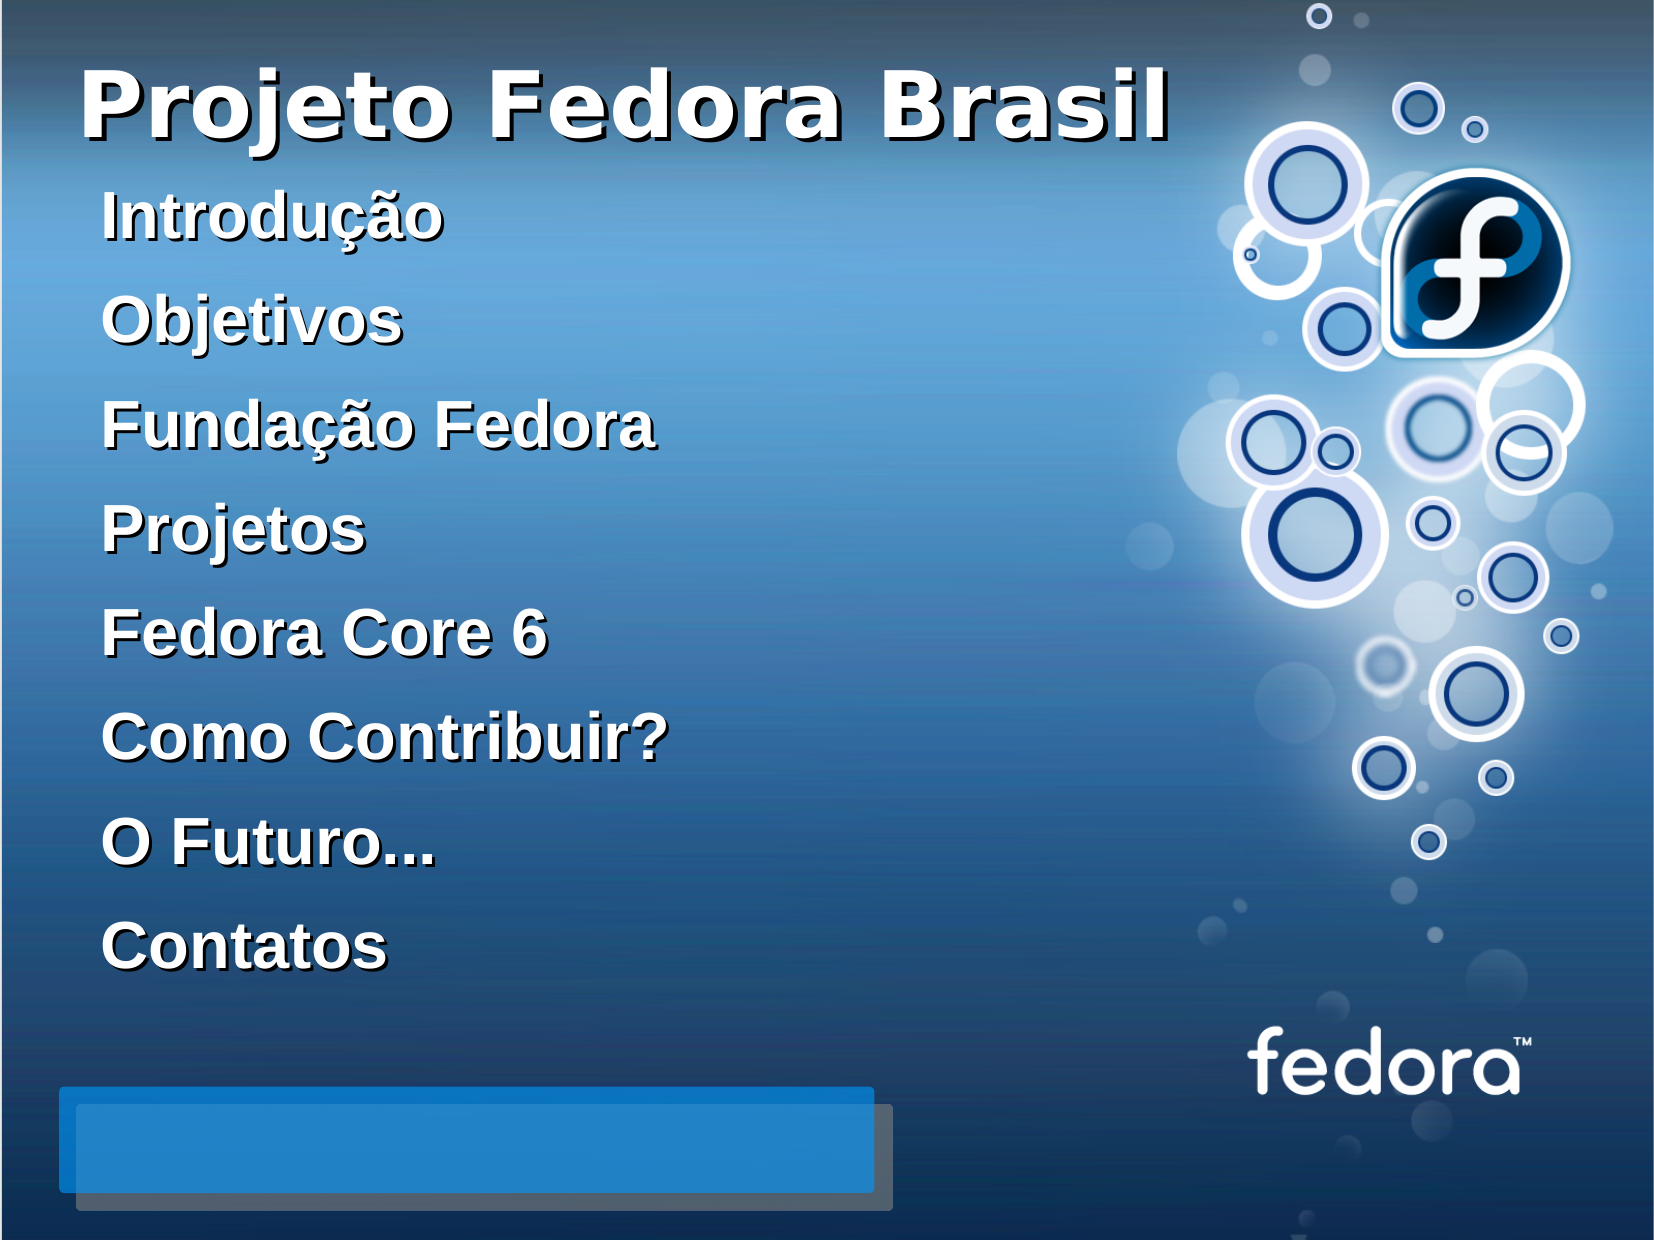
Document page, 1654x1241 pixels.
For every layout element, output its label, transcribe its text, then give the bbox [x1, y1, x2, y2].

text_box [59, 1086, 874, 1194]
picture [1, 0, 1654, 1240]
list Introdução Objetivos Fundação Fedora Projetos Fedora Core 6 Como Contribuir? O Futuro... Contatos [82, 178, 1388, 1191]
title Projeto Fedora Brasil [76, 2, 1565, 210]
